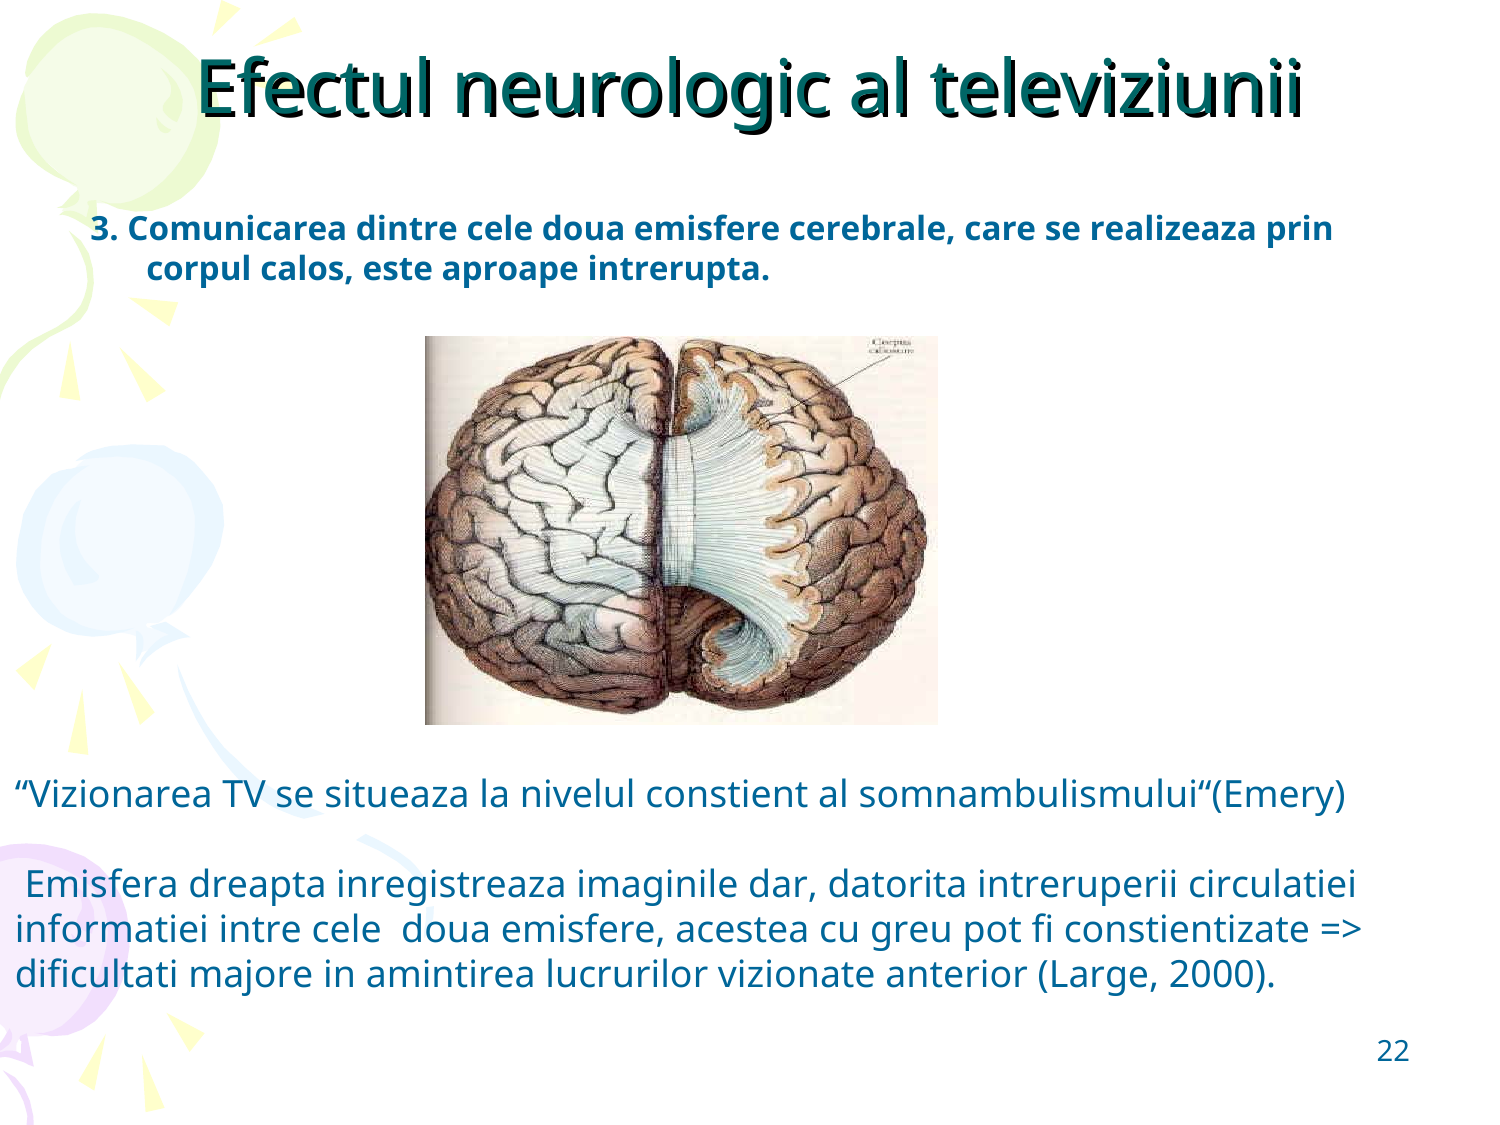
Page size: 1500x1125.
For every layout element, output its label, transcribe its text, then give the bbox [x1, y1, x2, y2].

text_box “Vizionarea TV se situeaza la nivelul constient al somnambulismului“(Emery) Emisfera dreapta inregistreaza imaginile dar, datorita intreruperii circulatiei informatiei intre cele doua emisfere, acestea cu greu pot fi constientizate => dificultati majore in amintirea lucrurilor vizionate anterior (Large, 2000). [0, 762, 1500, 1048]
text_box Efectul neurologic al televiziunii [72, 16, 1426, 138]
text_box <number> [1074, 1024, 1426, 1100]
text_box 3. Comunicarea dintre cele doua emisfere cerebrale, care se realizeaza prin corpul calos, este aproape intrerupta. [75, 199, 1426, 392]
picture [425, 336, 938, 725]
